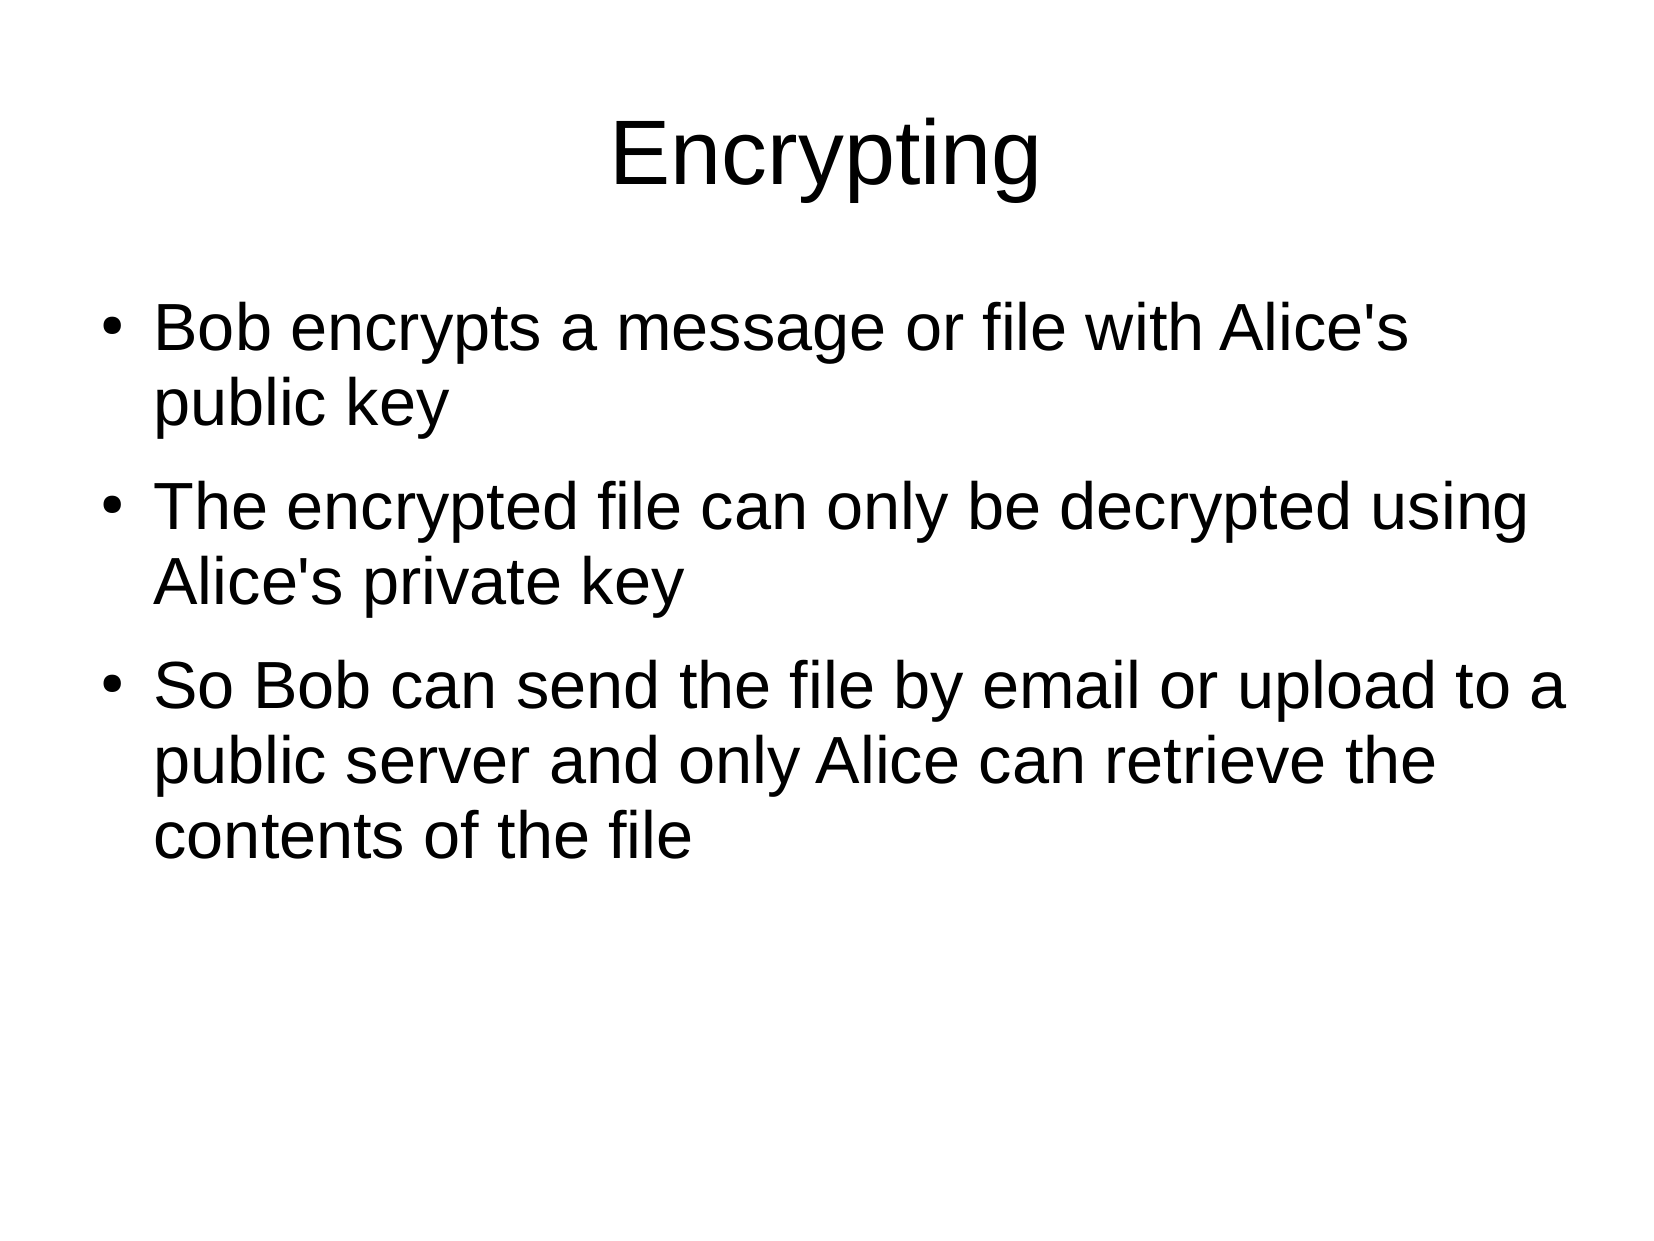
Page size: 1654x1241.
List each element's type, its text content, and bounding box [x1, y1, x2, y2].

list Bob encrypts a message or file with Alice's public key The encrypted file can only be decrypted using Alice's private key So Bob can send the file by email or upload to a public server and only Alice can retrieve the contents of the file [82, 290, 1571, 1010]
title Encrypting [82, 49, 1571, 257]
